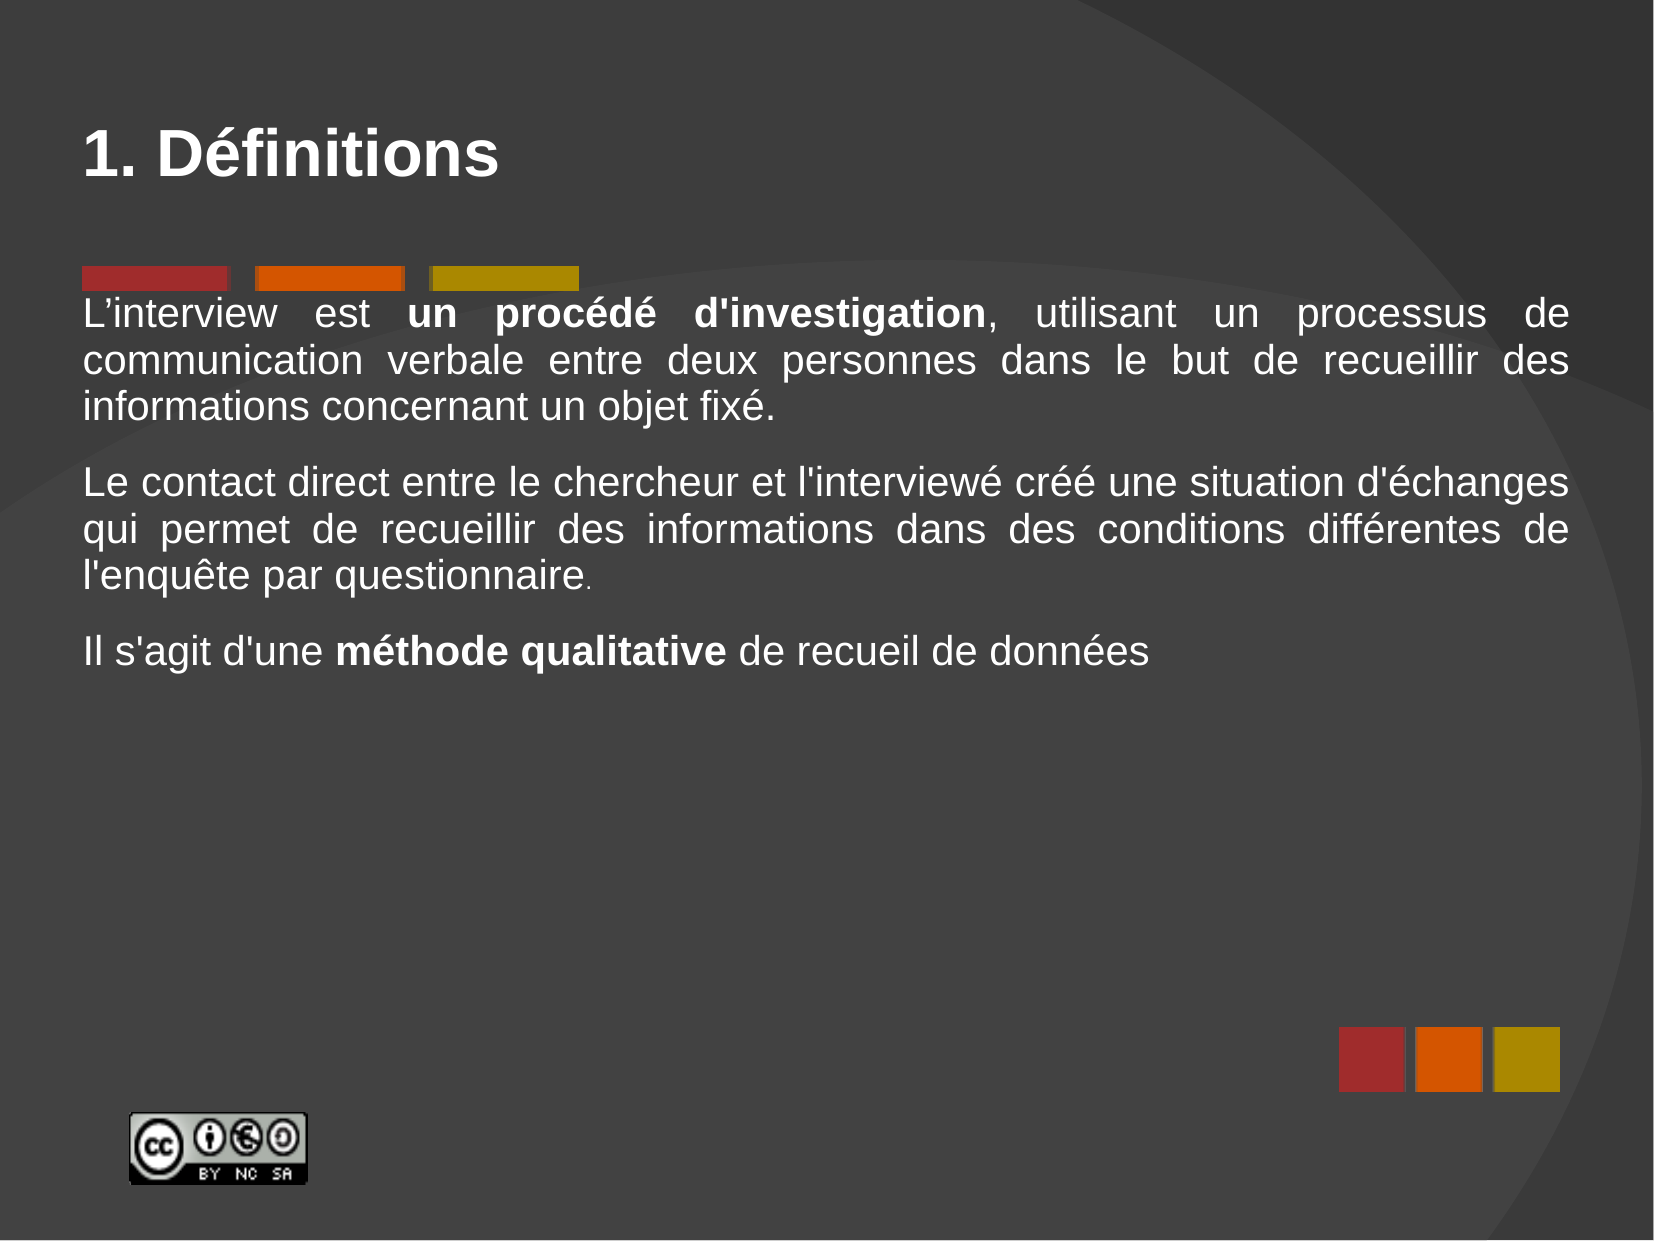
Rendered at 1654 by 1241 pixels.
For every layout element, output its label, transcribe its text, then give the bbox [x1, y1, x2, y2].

title 1. Définitions [82, 49, 1571, 257]
list L’interview est un procédé d'investigation, utilisant un processus de communication verbale entre deux personnes dans le but de recueillir des informations concernant un objet fixé. Le contact direct entre le chercheur et l'interviewé créé une situation d'échanges qui permet de recueillir des informations dans des conditions différentes de l'enquête par questionnaire. Il s'agit d'une méthode qualitative de recueil de données [82, 290, 1571, 1010]
picture [129, 1112, 308, 1185]
picture [1339, 1027, 1560, 1092]
picture [82, 266, 579, 290]
